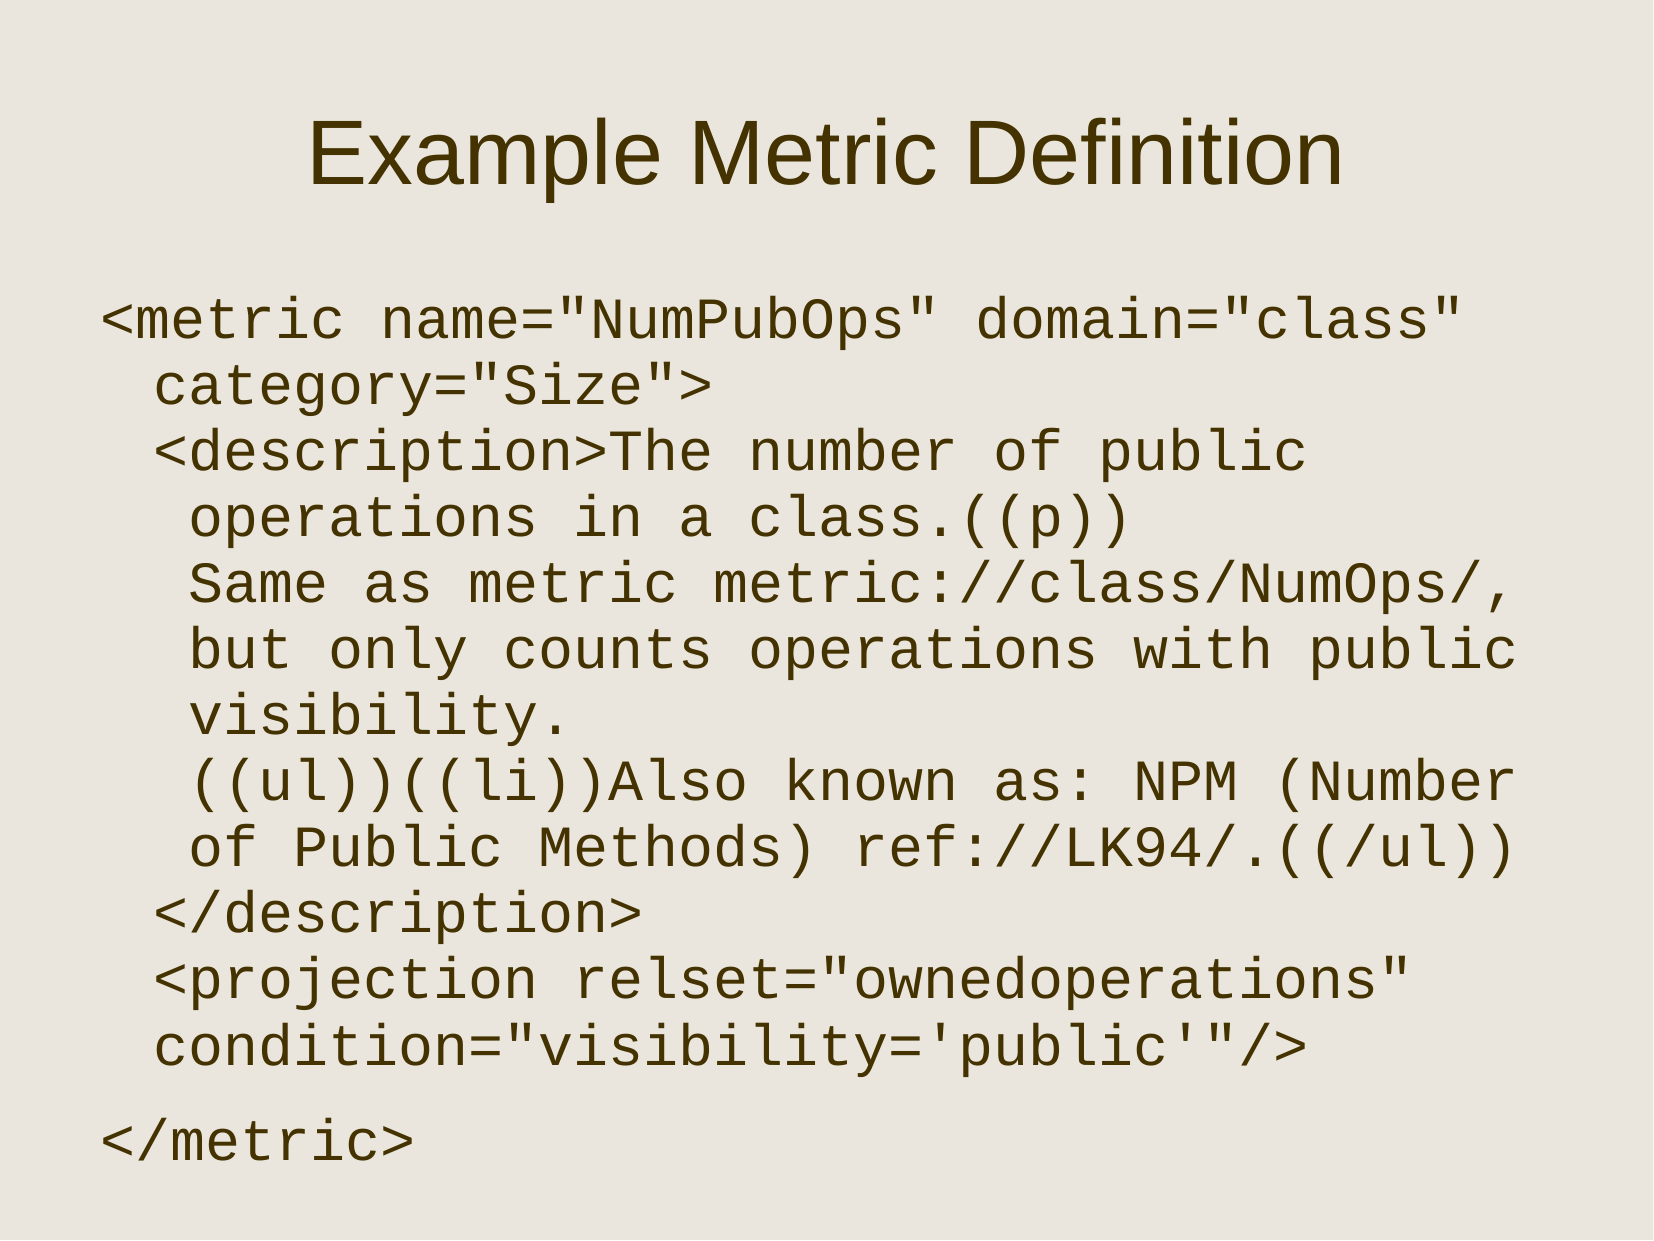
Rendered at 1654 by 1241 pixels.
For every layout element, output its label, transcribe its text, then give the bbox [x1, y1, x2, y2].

list <metric name="NumPubOps" domain="class" category="Size"> <description>The number of public operations in a class.((p)) Same as metric metric://class/NumOps/, but only counts operations with public visibility. ((ul))((li))Also known as: NPM (Number of Public Methods) ref://LK94/.((/ul)) </description> <projection relset="ownedoperations" condition="visibility='public'"/> </metric> [82, 290, 1571, 1136]
title Example Metric Definition [82, 49, 1571, 257]
